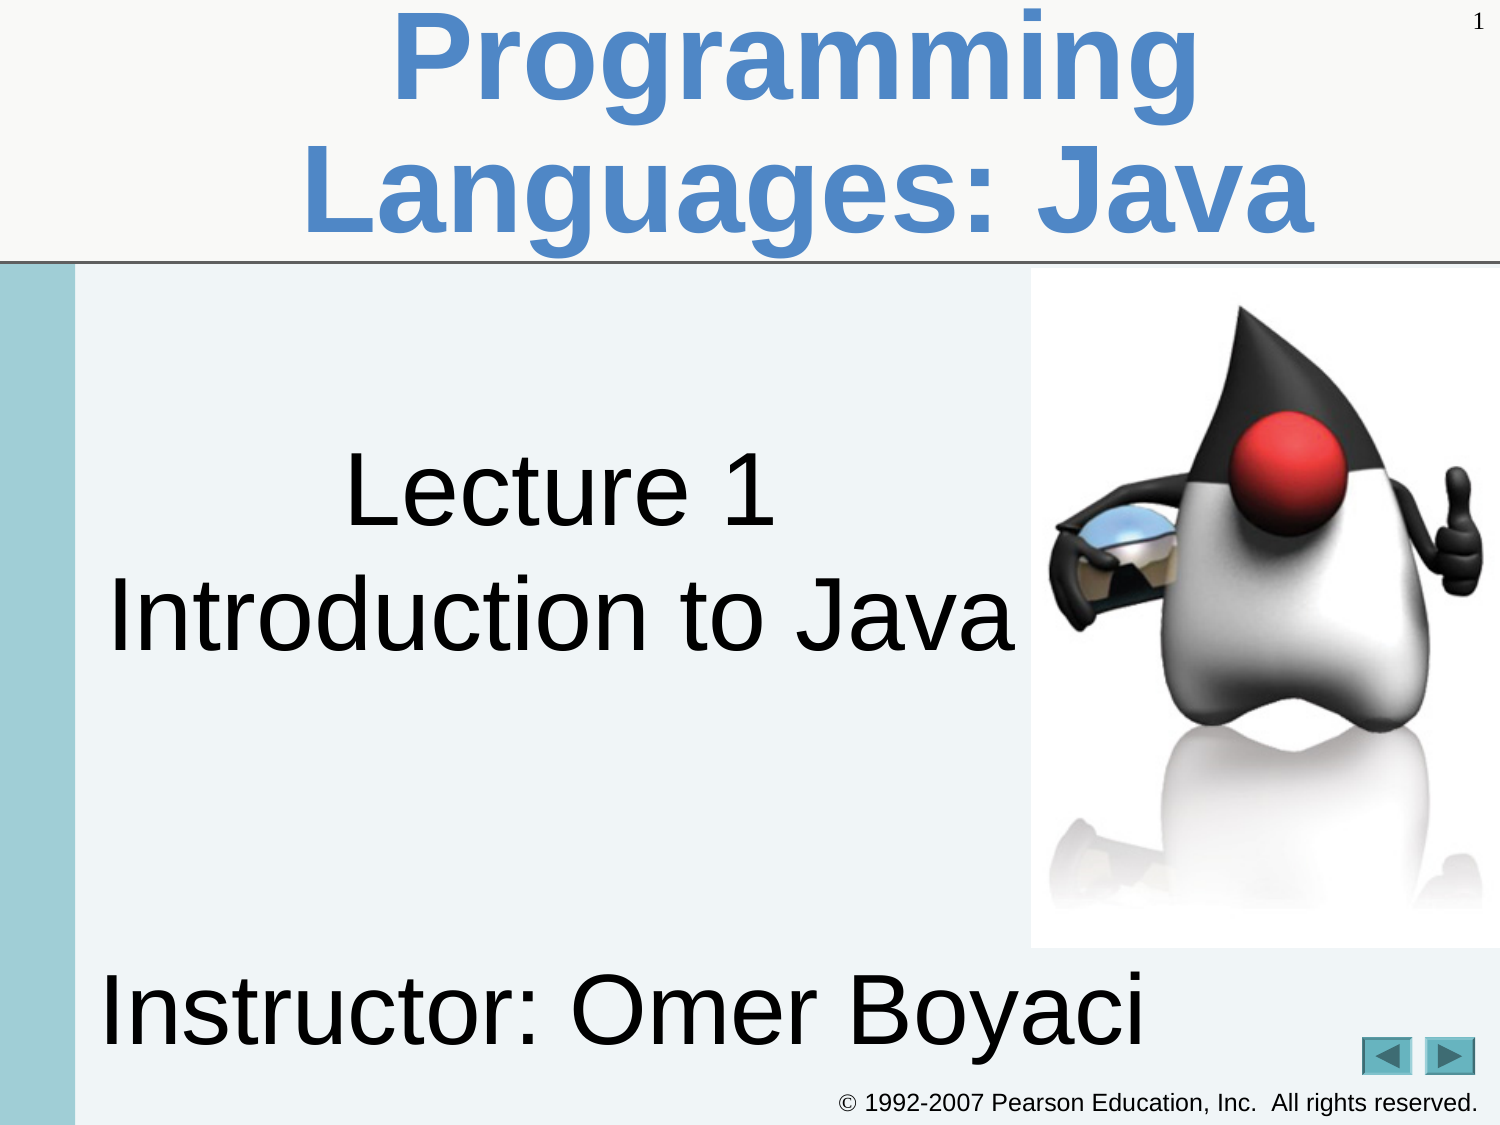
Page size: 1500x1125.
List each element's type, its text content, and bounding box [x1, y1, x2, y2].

text_box Lecture 1 Introduction to Java [0, 413, 1031, 679]
picture [1031, 268, 1500, 949]
text_box Instructor: Omer Boyaci [83, 937, 1163, 1073]
list Programming Languages: Java [37, 0, 1500, 338]
